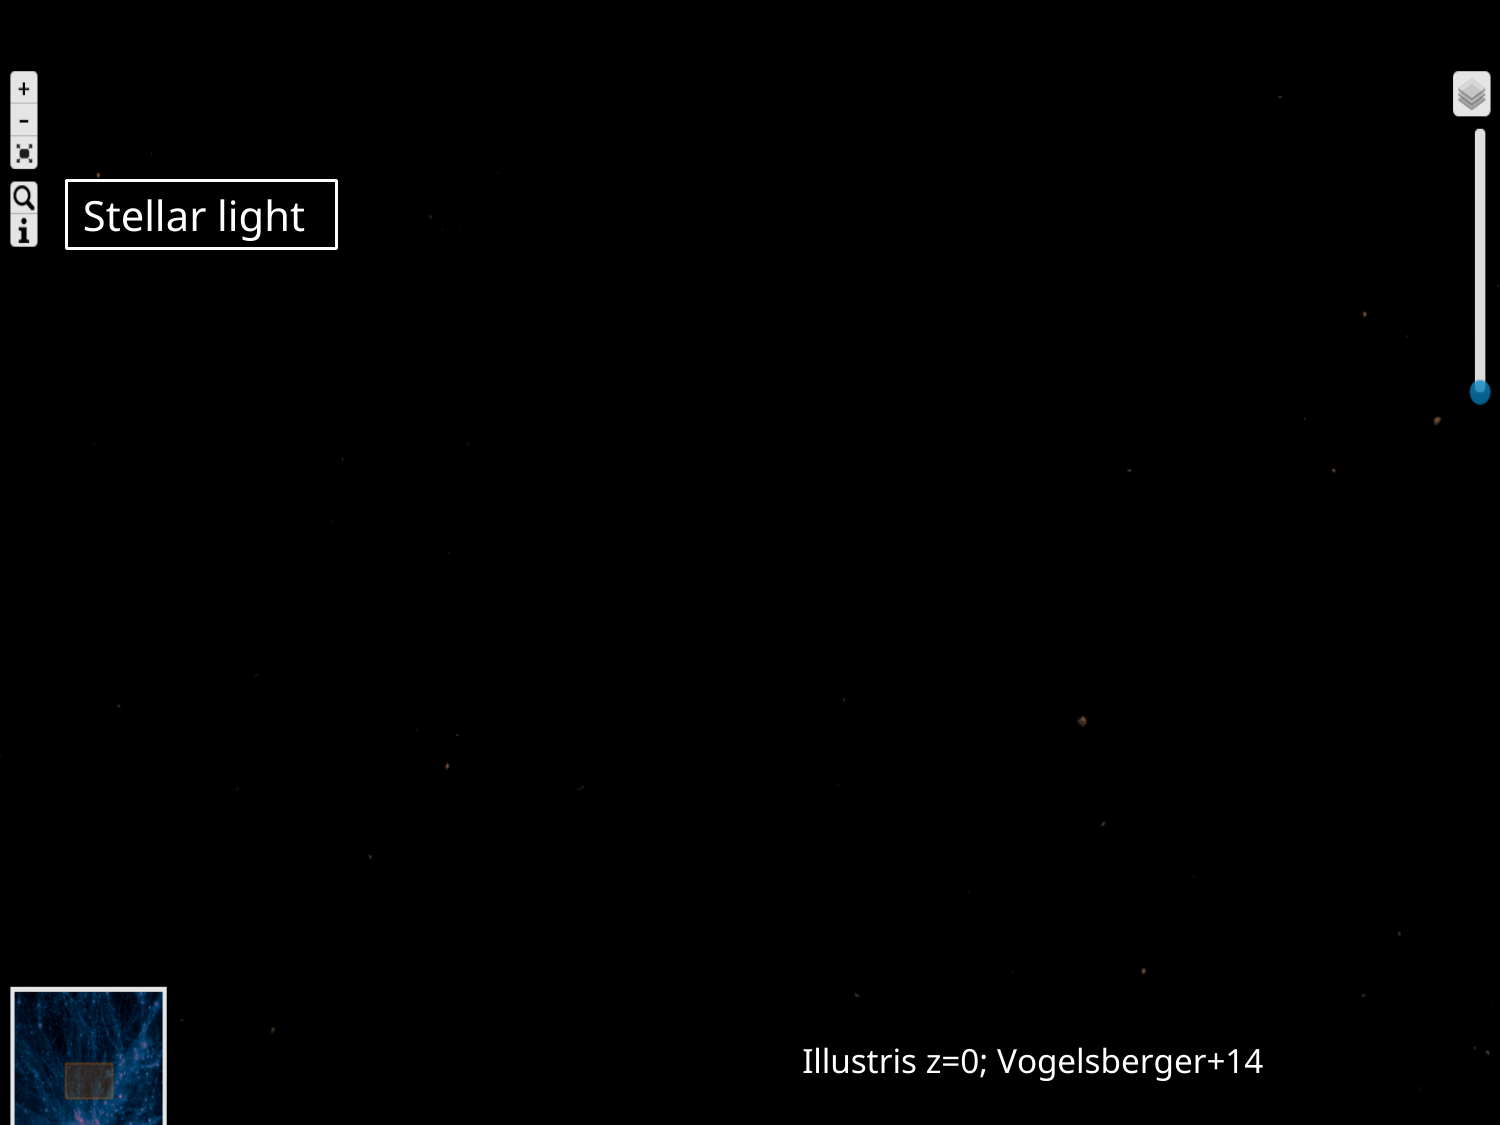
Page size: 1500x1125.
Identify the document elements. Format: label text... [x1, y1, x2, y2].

text_box Illustris z=0; Vogelsberger+14 [787, 1032, 1288, 1088]
text_box Stellar light [66, 180, 337, 249]
picture [0, 0, 1500, 1125]
